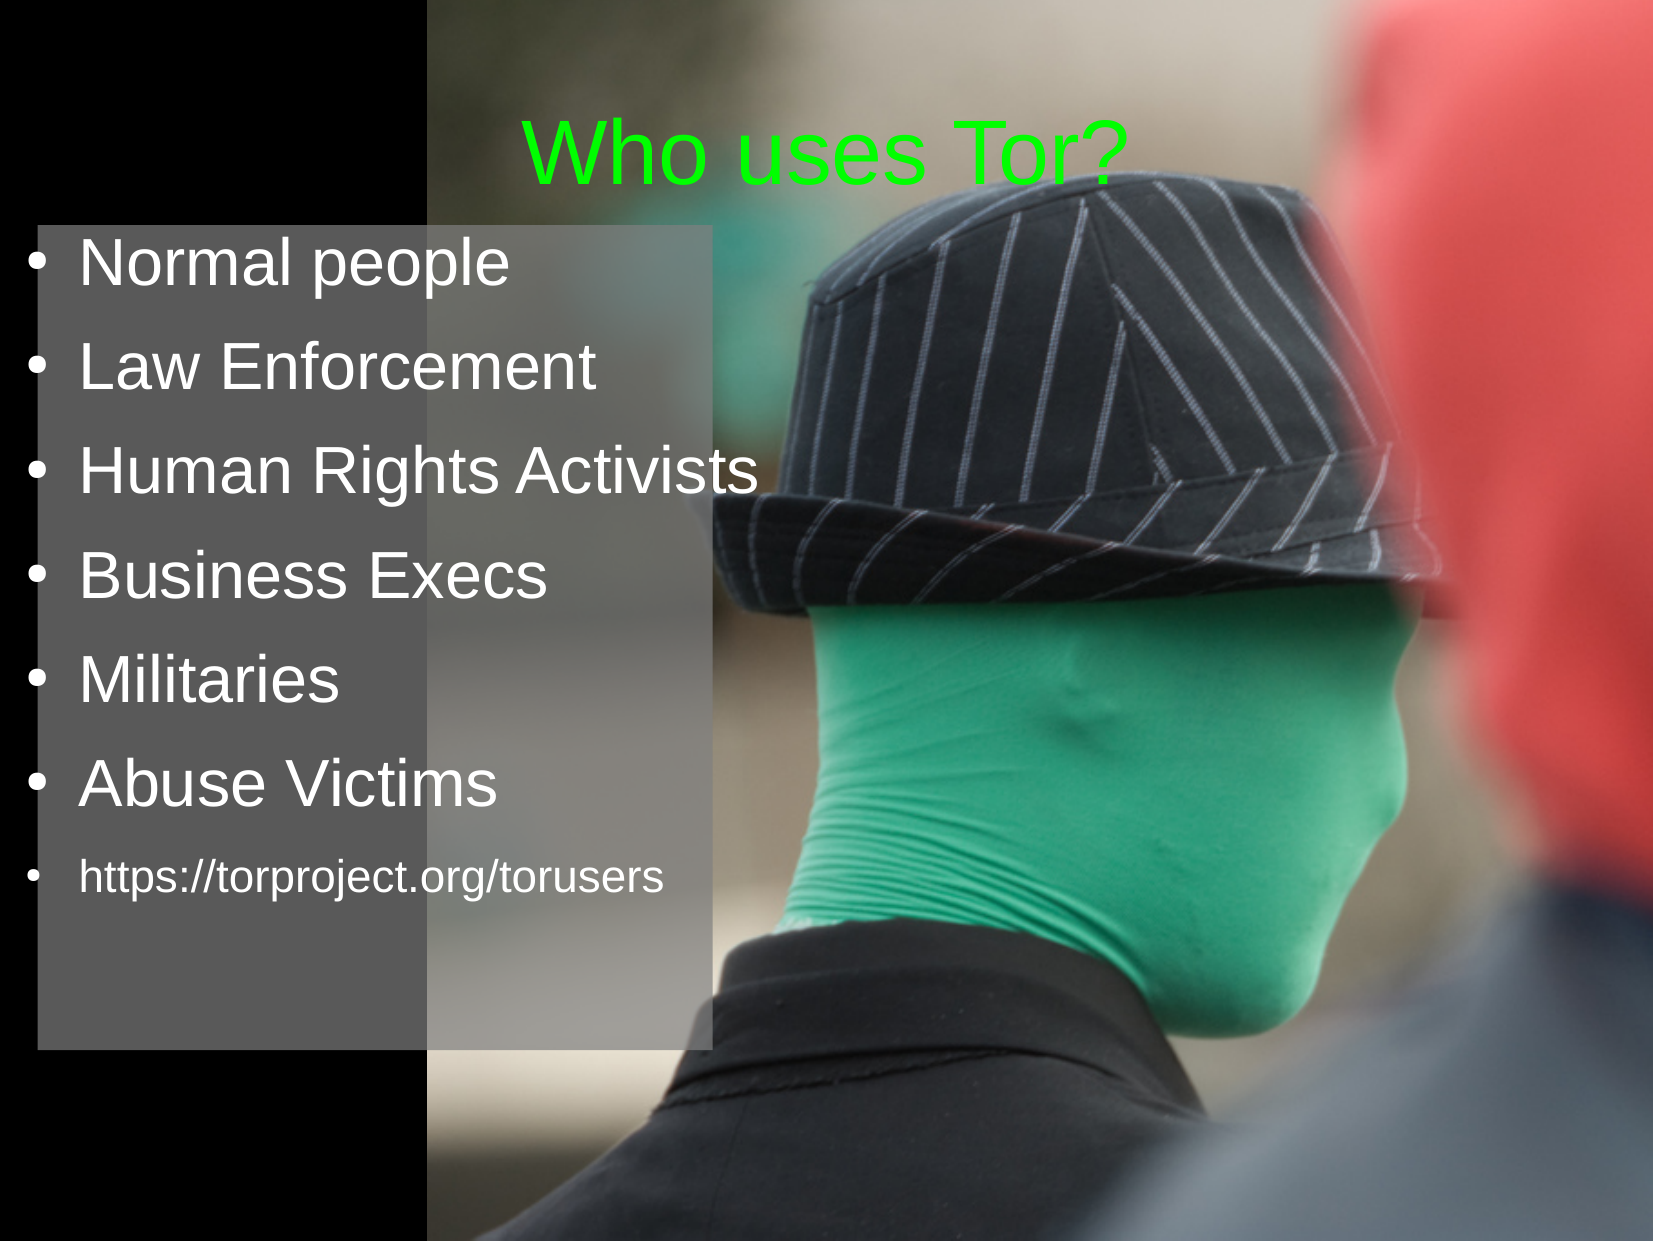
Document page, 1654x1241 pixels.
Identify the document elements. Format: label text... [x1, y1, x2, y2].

title Who uses Tor? [82, 49, 1571, 257]
text_box [0, 0, 713, 1241]
picture [427, 0, 1653, 1241]
list Normal people Law Enforcement Human Rights Activists Business Execs Militaries Abuse Victims https://torproject.org/torusers [7, 225, 788, 1007]
